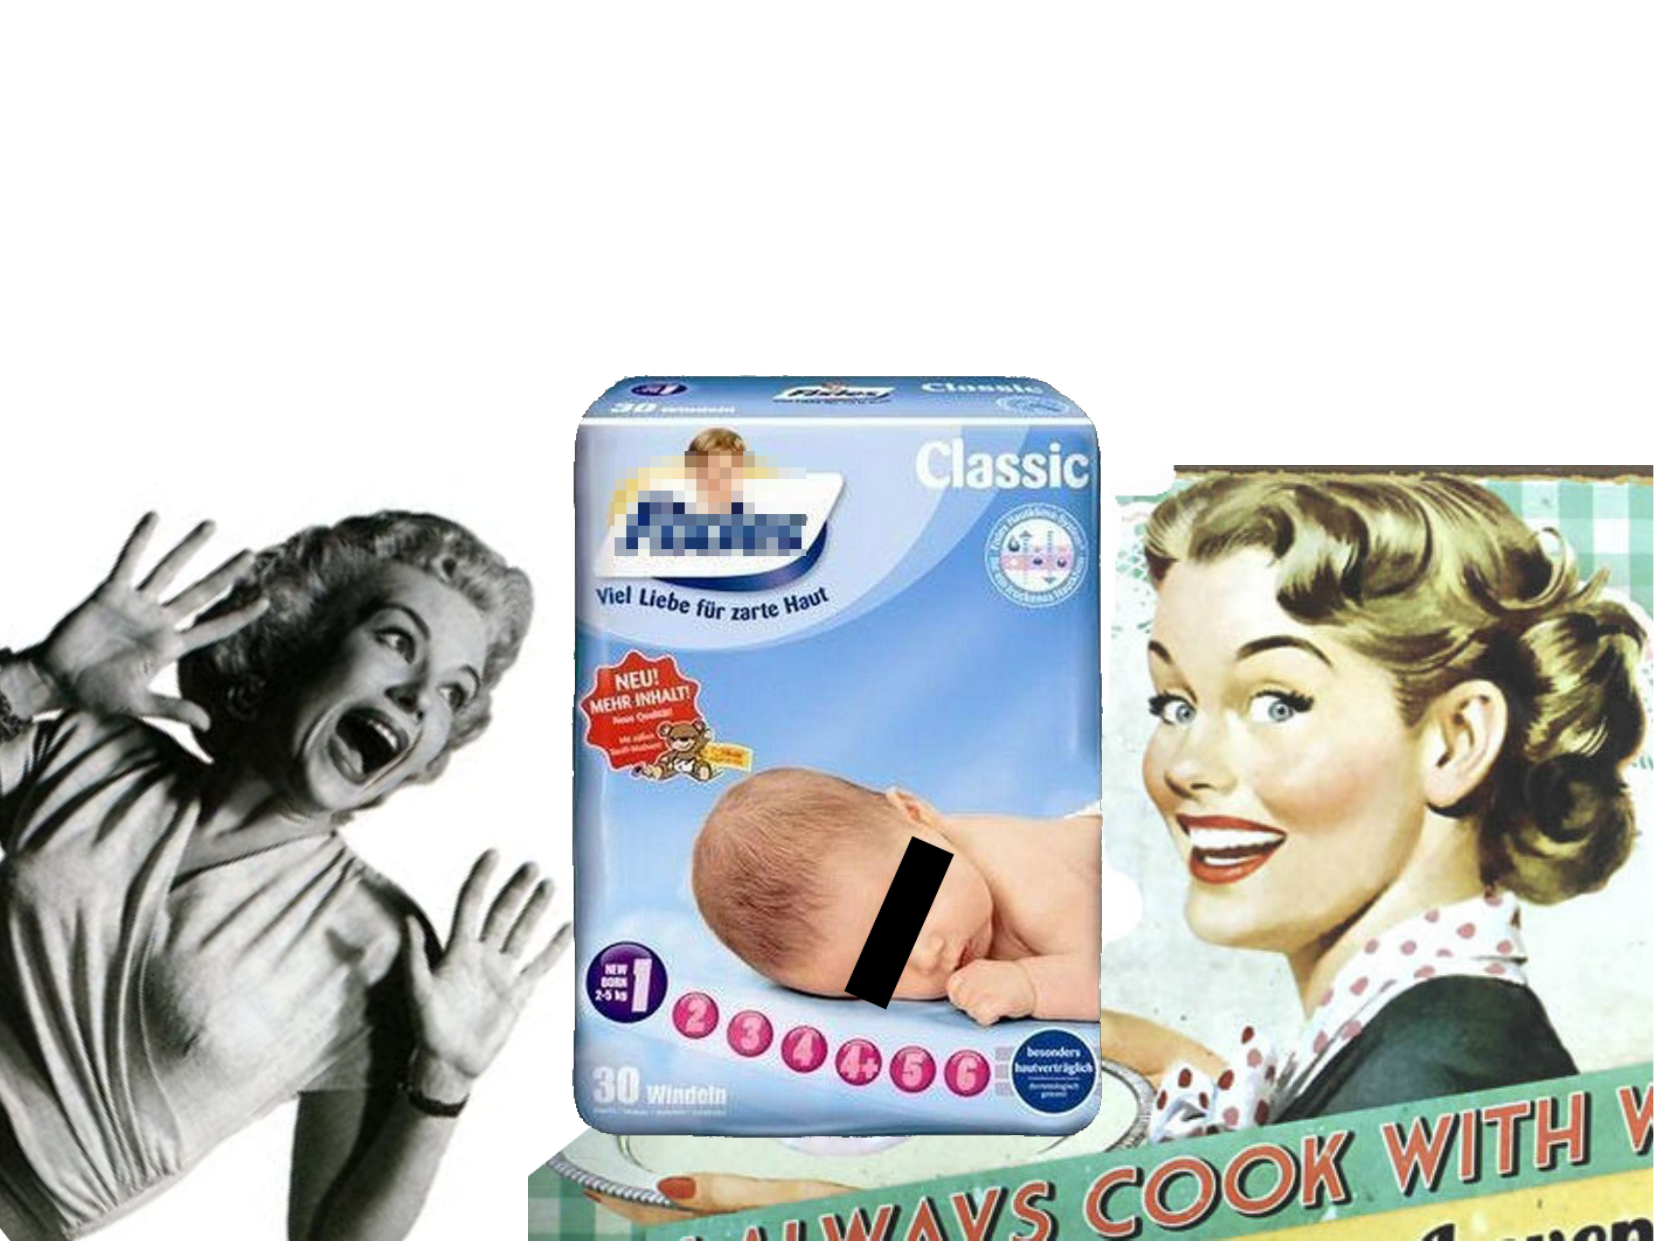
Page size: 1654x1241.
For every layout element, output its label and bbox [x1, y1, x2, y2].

picture [0, 296, 1654, 1241]
